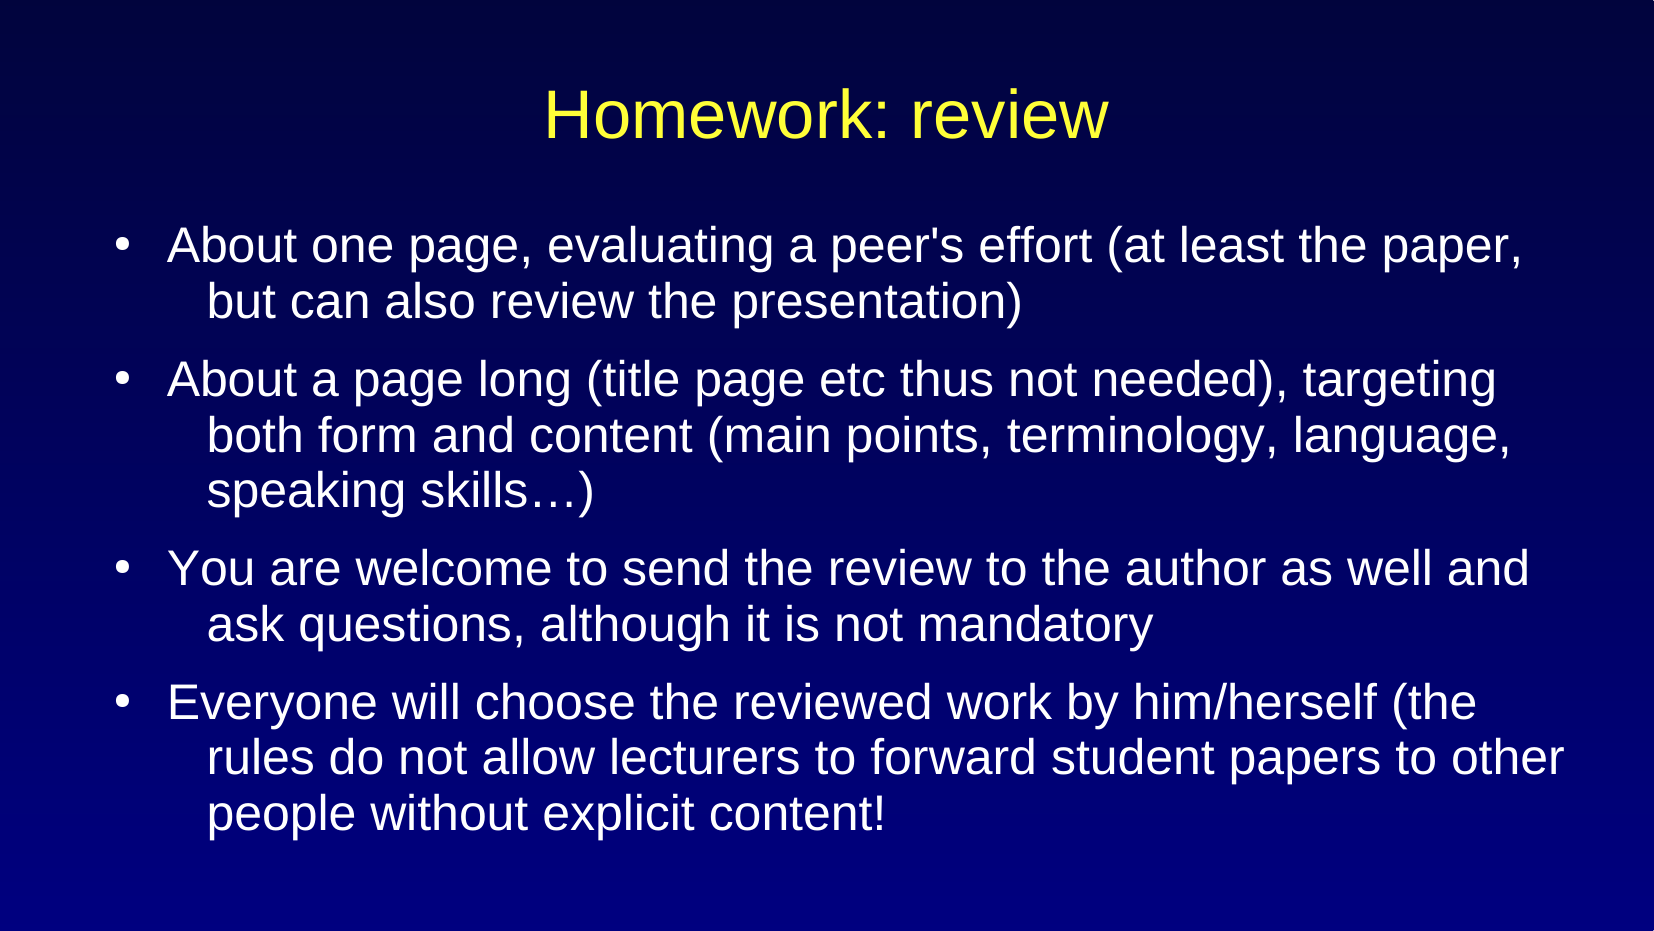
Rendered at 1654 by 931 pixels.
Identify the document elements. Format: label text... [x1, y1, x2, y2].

title Homework: review [82, 37, 1571, 193]
list About one page, evaluating a peer's effort (at least the paper, but can also review the presentation) About a page long (title page etc thus not needed), targeting both form and content (main points, terminology, language, speaking skills…) You are welcome to send the review to the author as well and ask questions, although it is not mandatory Everyone will choose the reviewed work by him/herself (the rules do not allow lecturers to forward student papers to other people without explicit content! [82, 217, 1571, 842]
